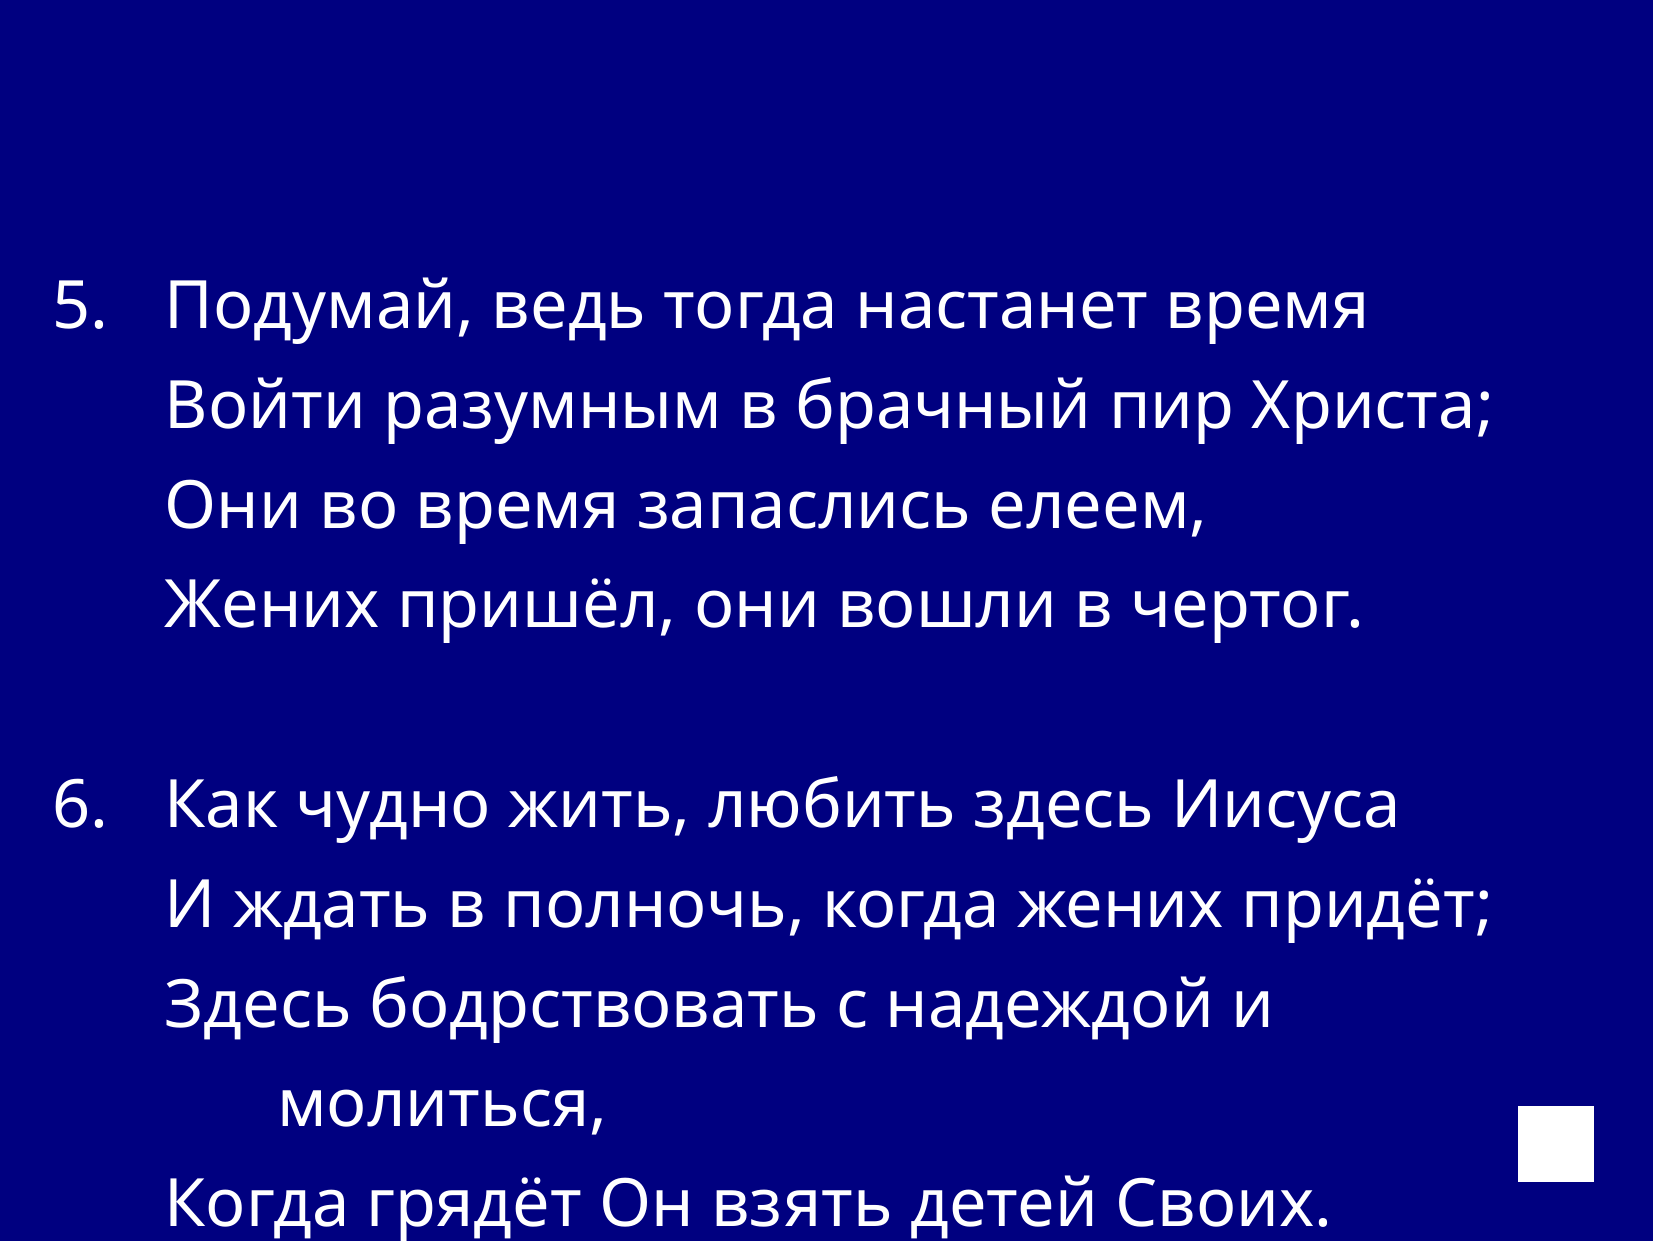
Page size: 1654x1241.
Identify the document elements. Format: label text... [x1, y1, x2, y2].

text_box [1518, 1163, 1594, 1182]
text_box 5. Подумай, ведь тогда настанет время Войти разумным в брачный пир Христа; Они во время запаслись елеем, Жених пришёл, они вошли в чертог. 6. Как чудно жить, любить здесь Иисуса И ждать в полночь, когда жених придёт; Здесь бодрствовать с надеждой и молиться, Когда грядёт Он взять детей Своих. [37, 150, 1653, 1163]
